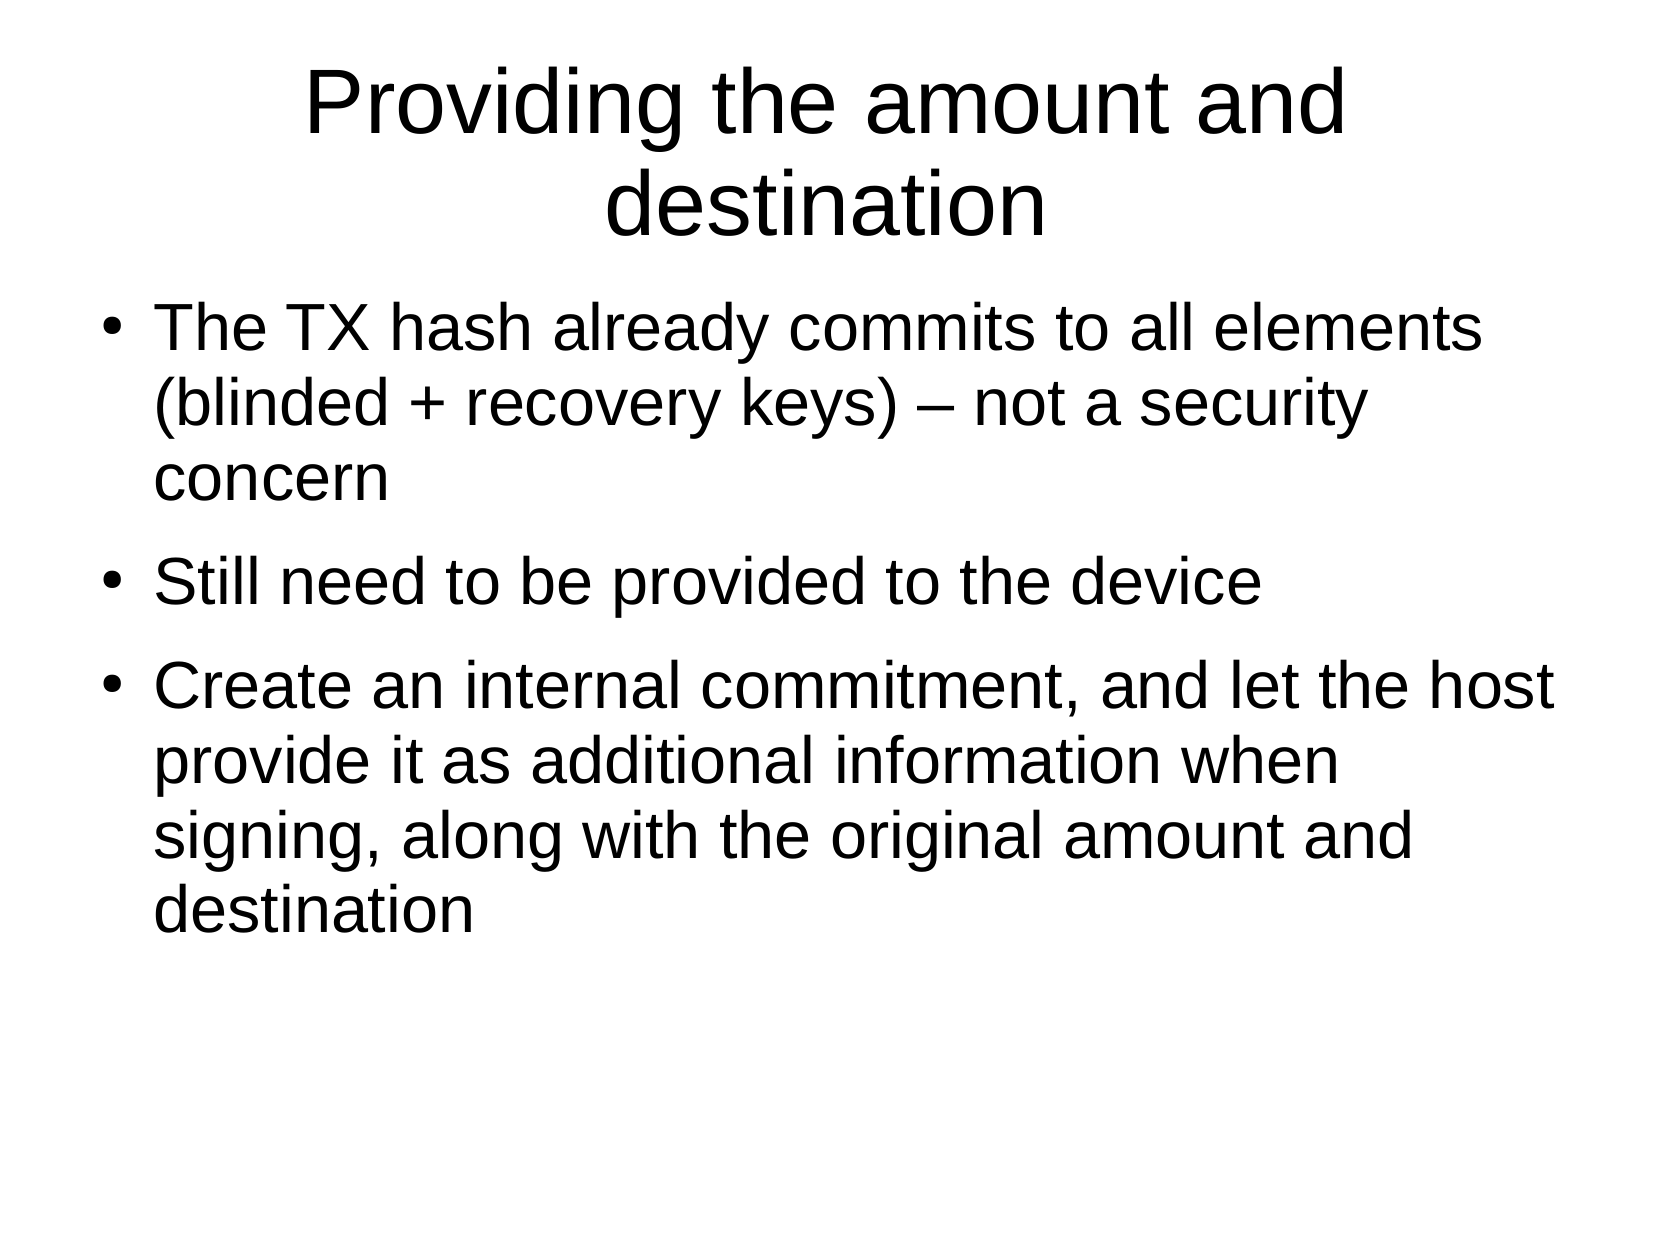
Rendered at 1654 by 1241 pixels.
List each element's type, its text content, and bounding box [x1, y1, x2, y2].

list The TX hash already commits to all elements (blinded + recovery keys) – not a security concern Still need to be provided to the device Create an internal commitment, and let the host provide it as additional information when signing, along with the original amount and destination [82, 290, 1571, 1109]
title Providing the amount and destination [82, 49, 1571, 257]
